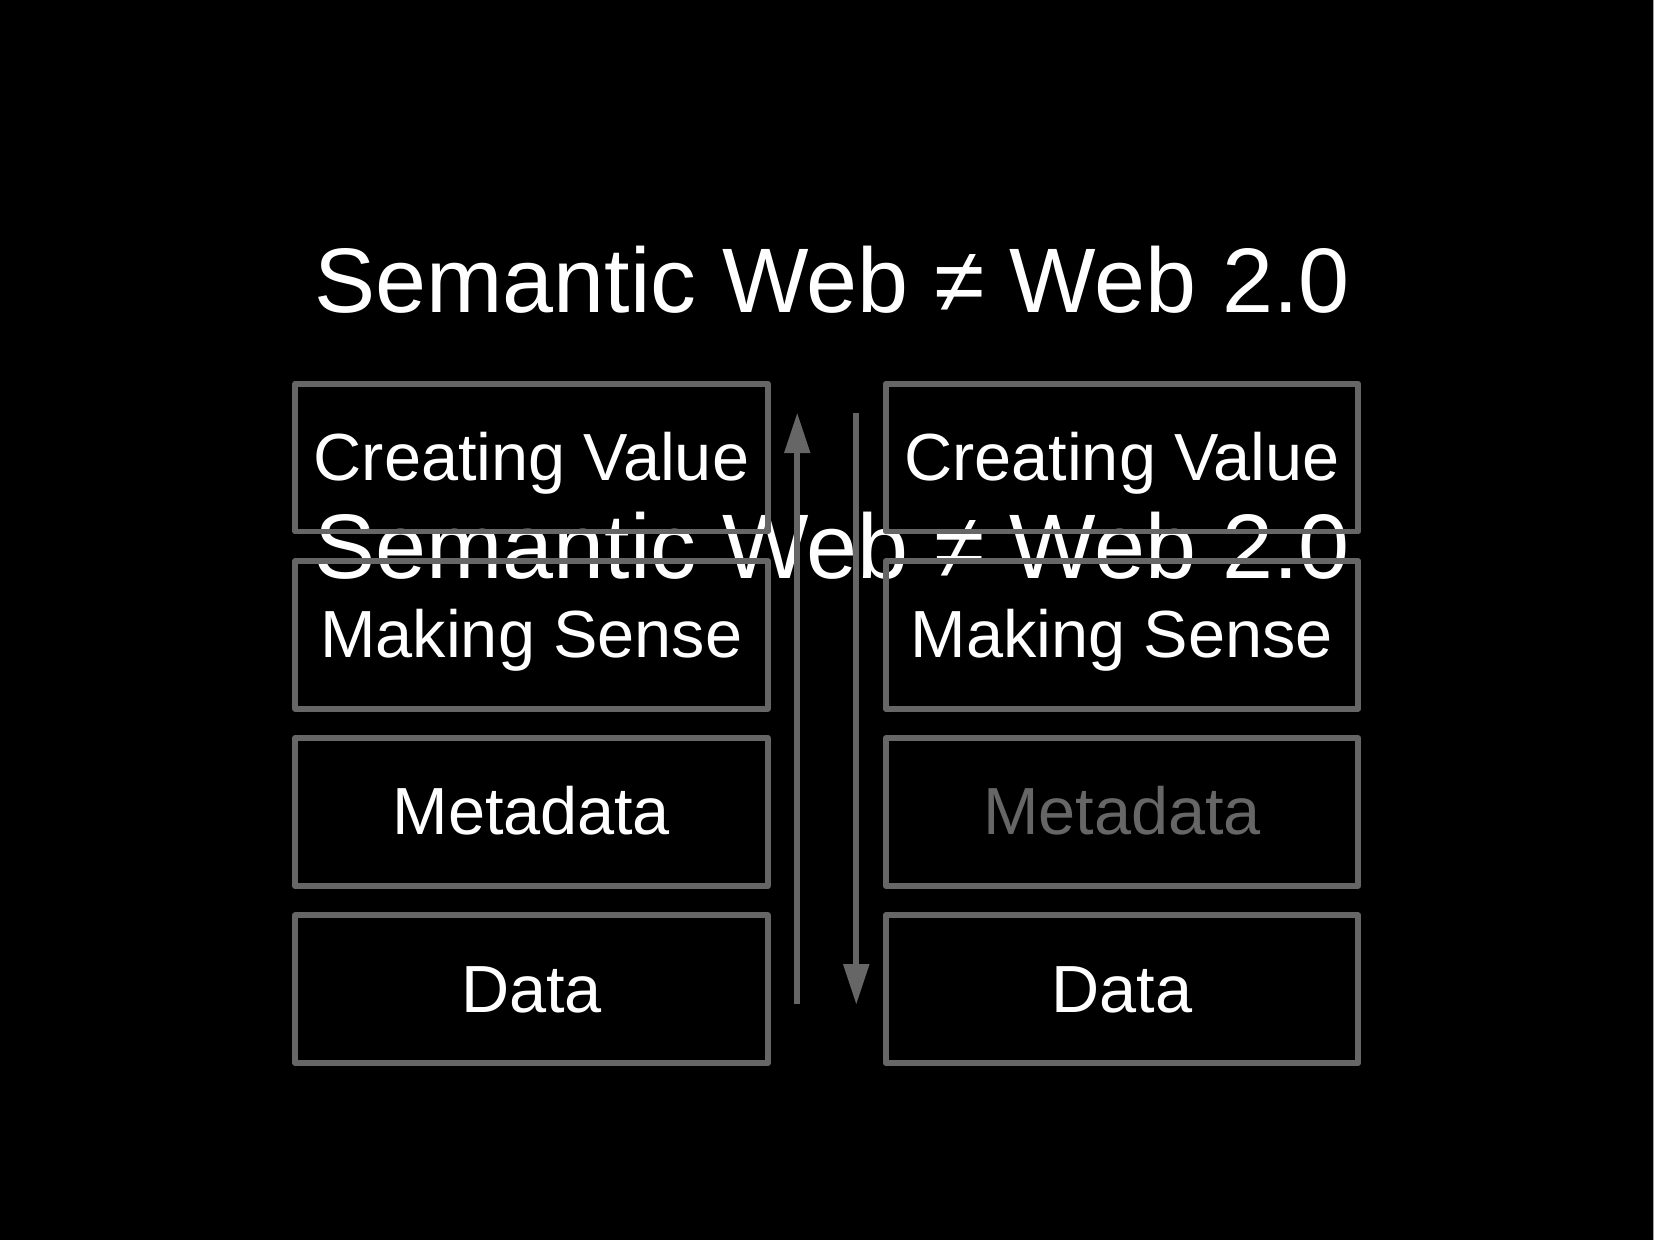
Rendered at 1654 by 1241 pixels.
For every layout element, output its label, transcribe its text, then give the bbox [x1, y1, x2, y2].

text_box Data [295, 915, 768, 1063]
text_box Creating Value [295, 383, 768, 532]
text_box Creating Value [885, 383, 1359, 532]
title Semantic Web ≠ Web 2.0 [800, 442, 853, 651]
text_box Metadata [885, 738, 1359, 886]
text_box Making Sense [295, 561, 768, 709]
title Semantic Web ≠ Web 2.0 [88, 442, 794, 651]
text_box Metadata [295, 738, 768, 886]
text_box Making Sense [885, 561, 1359, 709]
title Semantic Web ≠ Web 2.0 [859, 442, 1577, 651]
text_box Data [885, 915, 1359, 1063]
title Semantic Web ≠ Web 2.0 [88, 177, 1577, 385]
